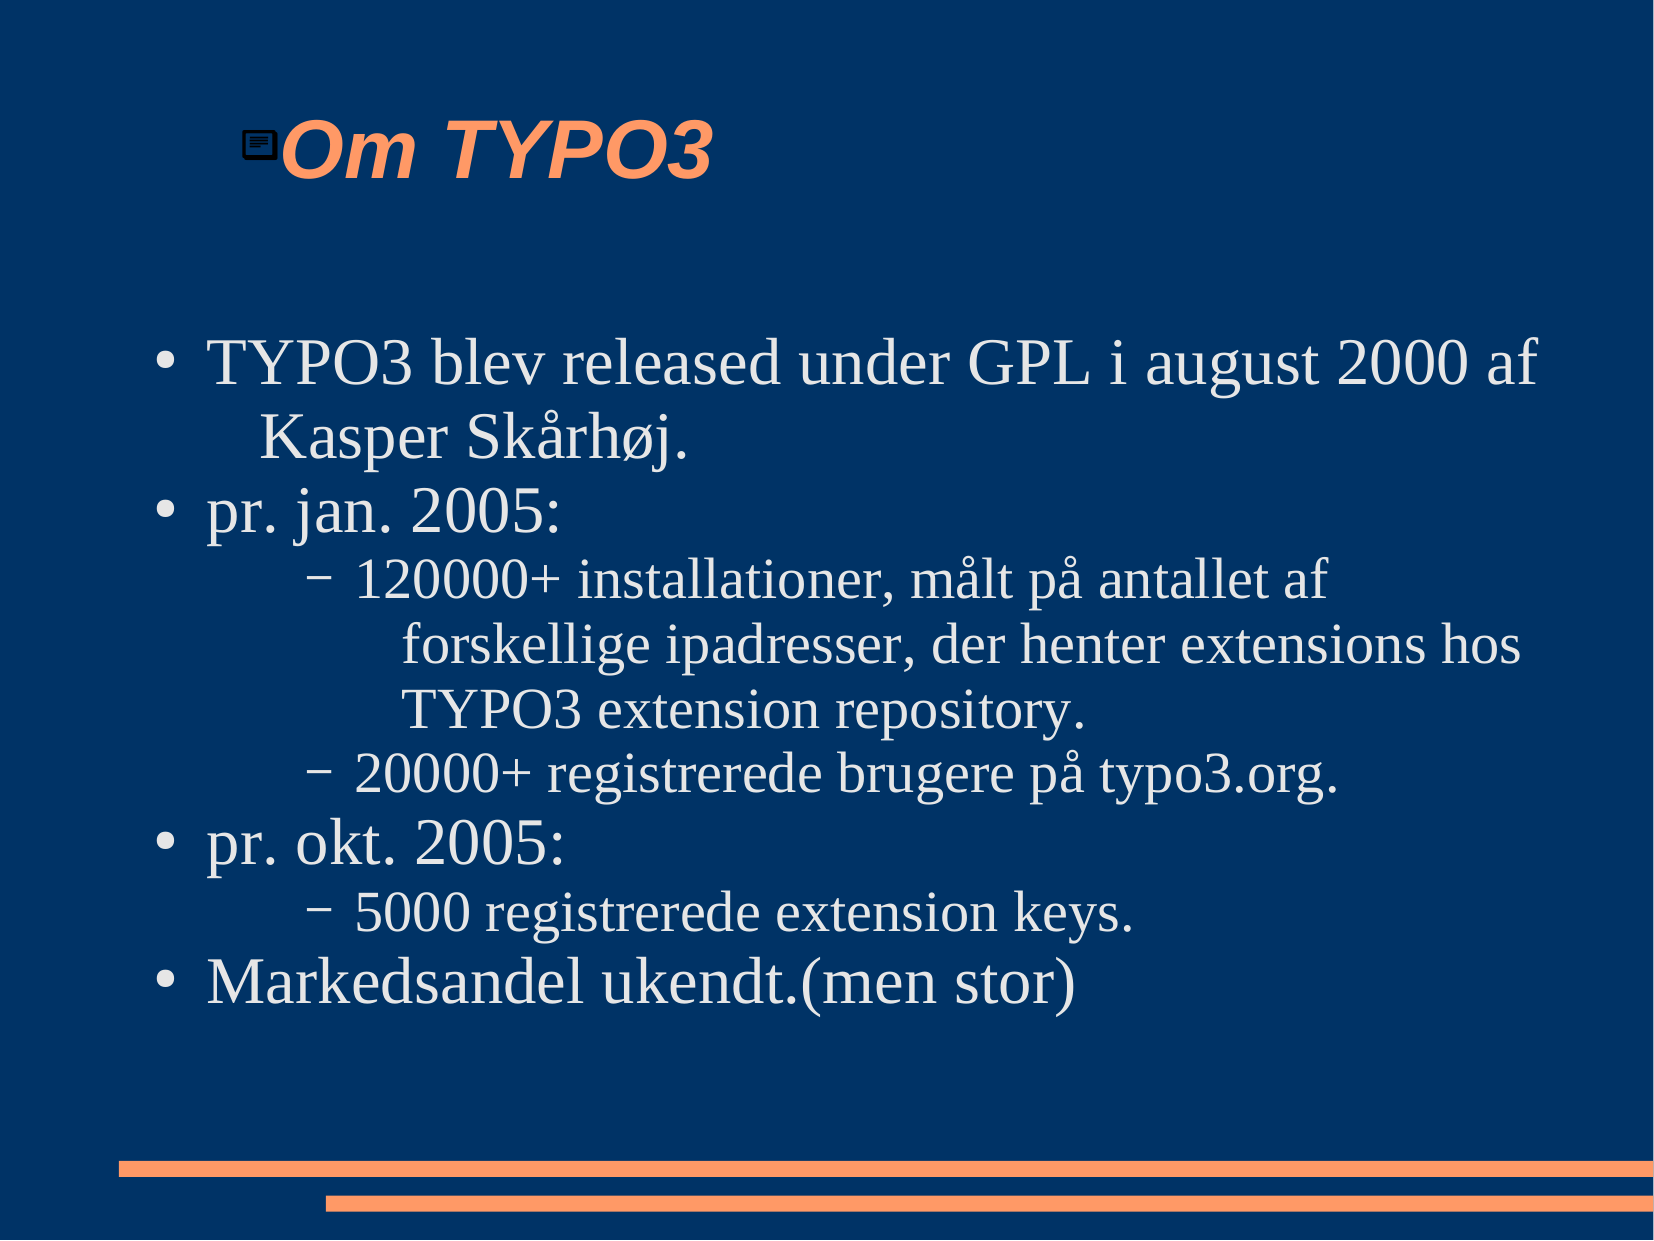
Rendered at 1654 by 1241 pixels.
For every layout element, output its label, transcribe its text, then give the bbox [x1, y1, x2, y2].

list TYPO3 blev released under GPL i august 2000 af Kasper Skårhøj. pr. jan. 2005: 120000+ installationer, målt på antallet af forskellige ipadresser, der henter extensions hos TYPO3 extension repository. 20000+ registrerede brugere på typo3.org. pr. okt. 2005: 5000 registrerede extension keys. Markedsandel ukendt.(men stor) [118, 324, 1565, 1135]
title Om TYPO3 [121, 46, 1534, 254]
